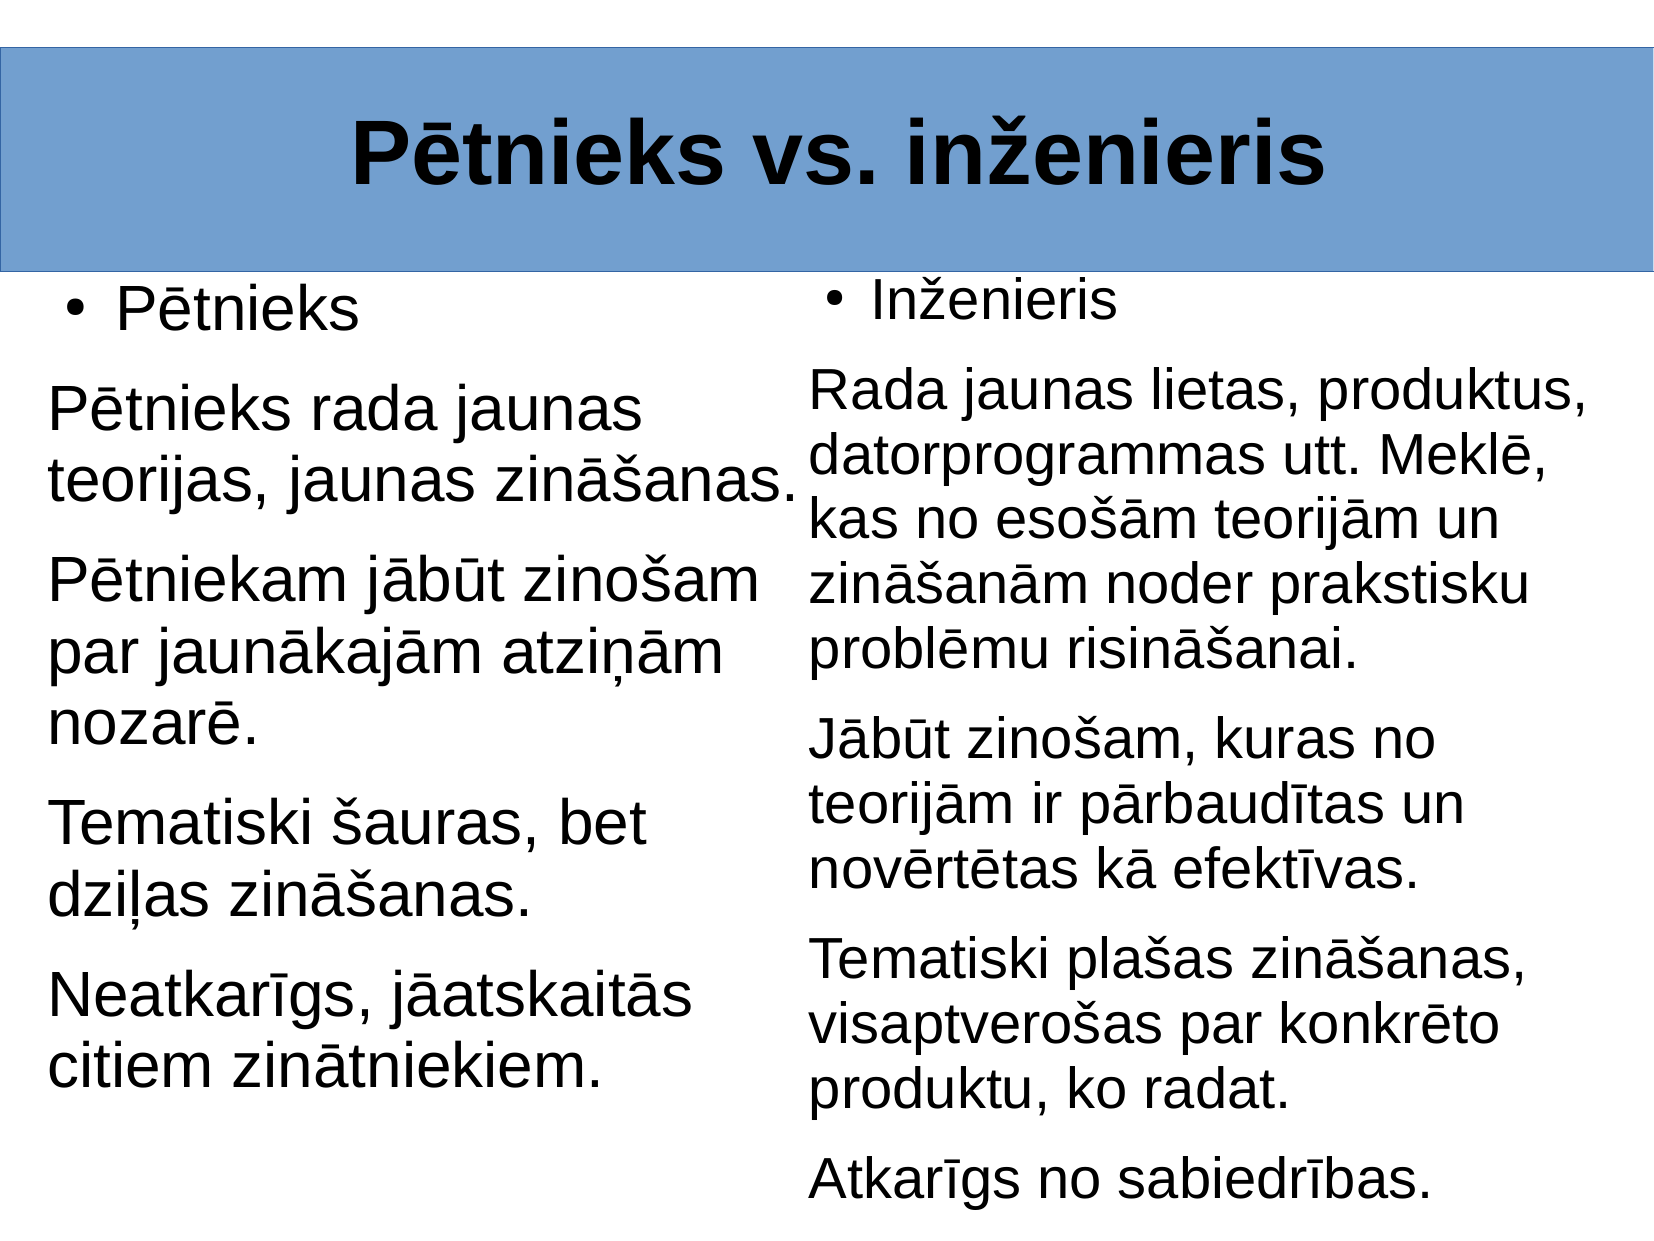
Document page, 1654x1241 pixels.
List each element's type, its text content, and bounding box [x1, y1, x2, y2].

list Pētnieks Pētnieks rada jaunas teorijas, jaunas zināšanas. Pētniekam jābūt zinošam par jaunākajām atziņām nozarē. Tematiski šauras, bet dziļas zināšanas. Neatkarīgs, jāatskaitās citiem zinātniekiem. [47, 272, 808, 1152]
title Pētnieks vs. inženieris [82, 49, 1571, 257]
text_box [0, 47, 1654, 272]
list Inženieris Rada jaunas lietas, produktus, datorprogrammas utt. Meklē, kas no esošām teorijām un zināšanām noder prakstisku problēmu risināšanai. Jābūt zinošam, kuras no teorijām ir pārbaudītas un novērtētas kā efektīvas. Tematiski plašas zināšanas, visaptverošas par konkrēto produktu, ko radat. Atkarīgs no sabiedrības. [808, 266, 1642, 1217]
